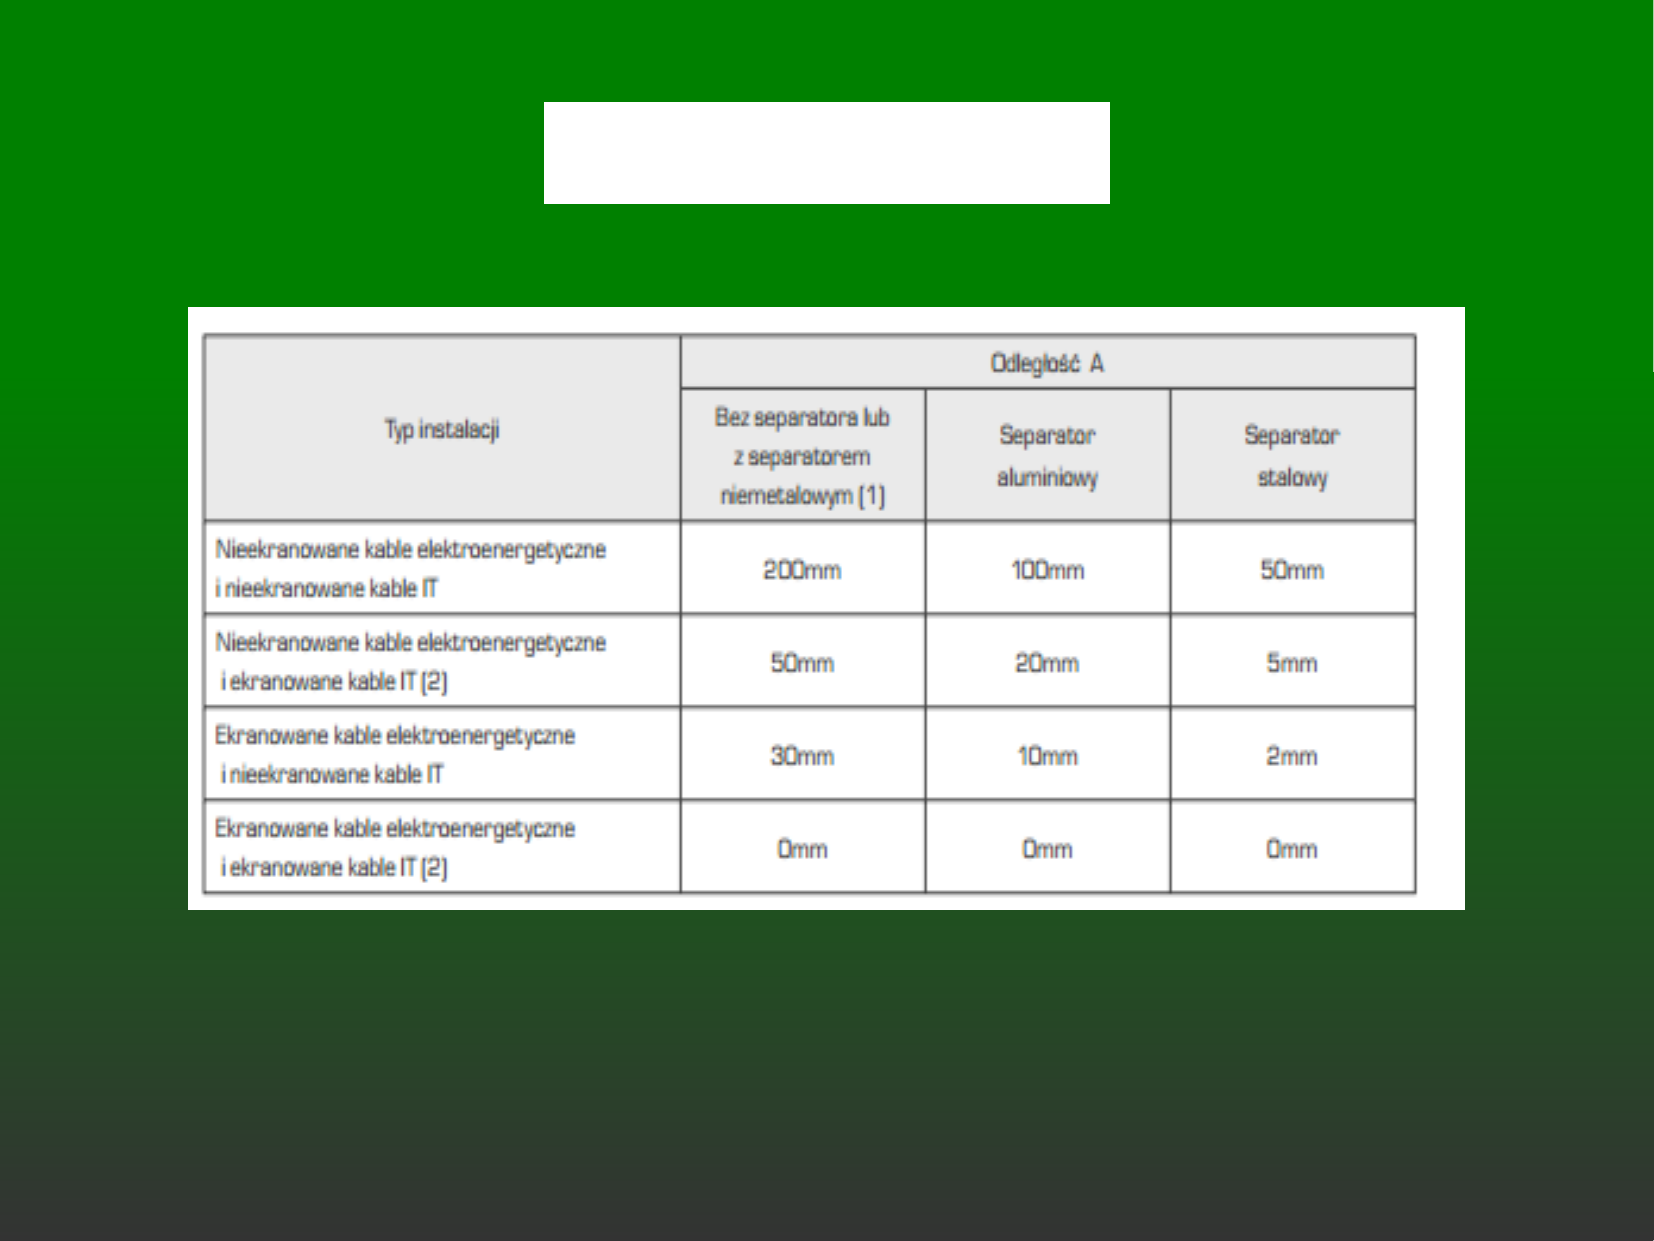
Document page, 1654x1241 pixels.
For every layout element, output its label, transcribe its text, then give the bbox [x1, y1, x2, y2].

title PN-EN 50174 [82, 49, 1571, 257]
picture [188, 307, 1465, 910]
